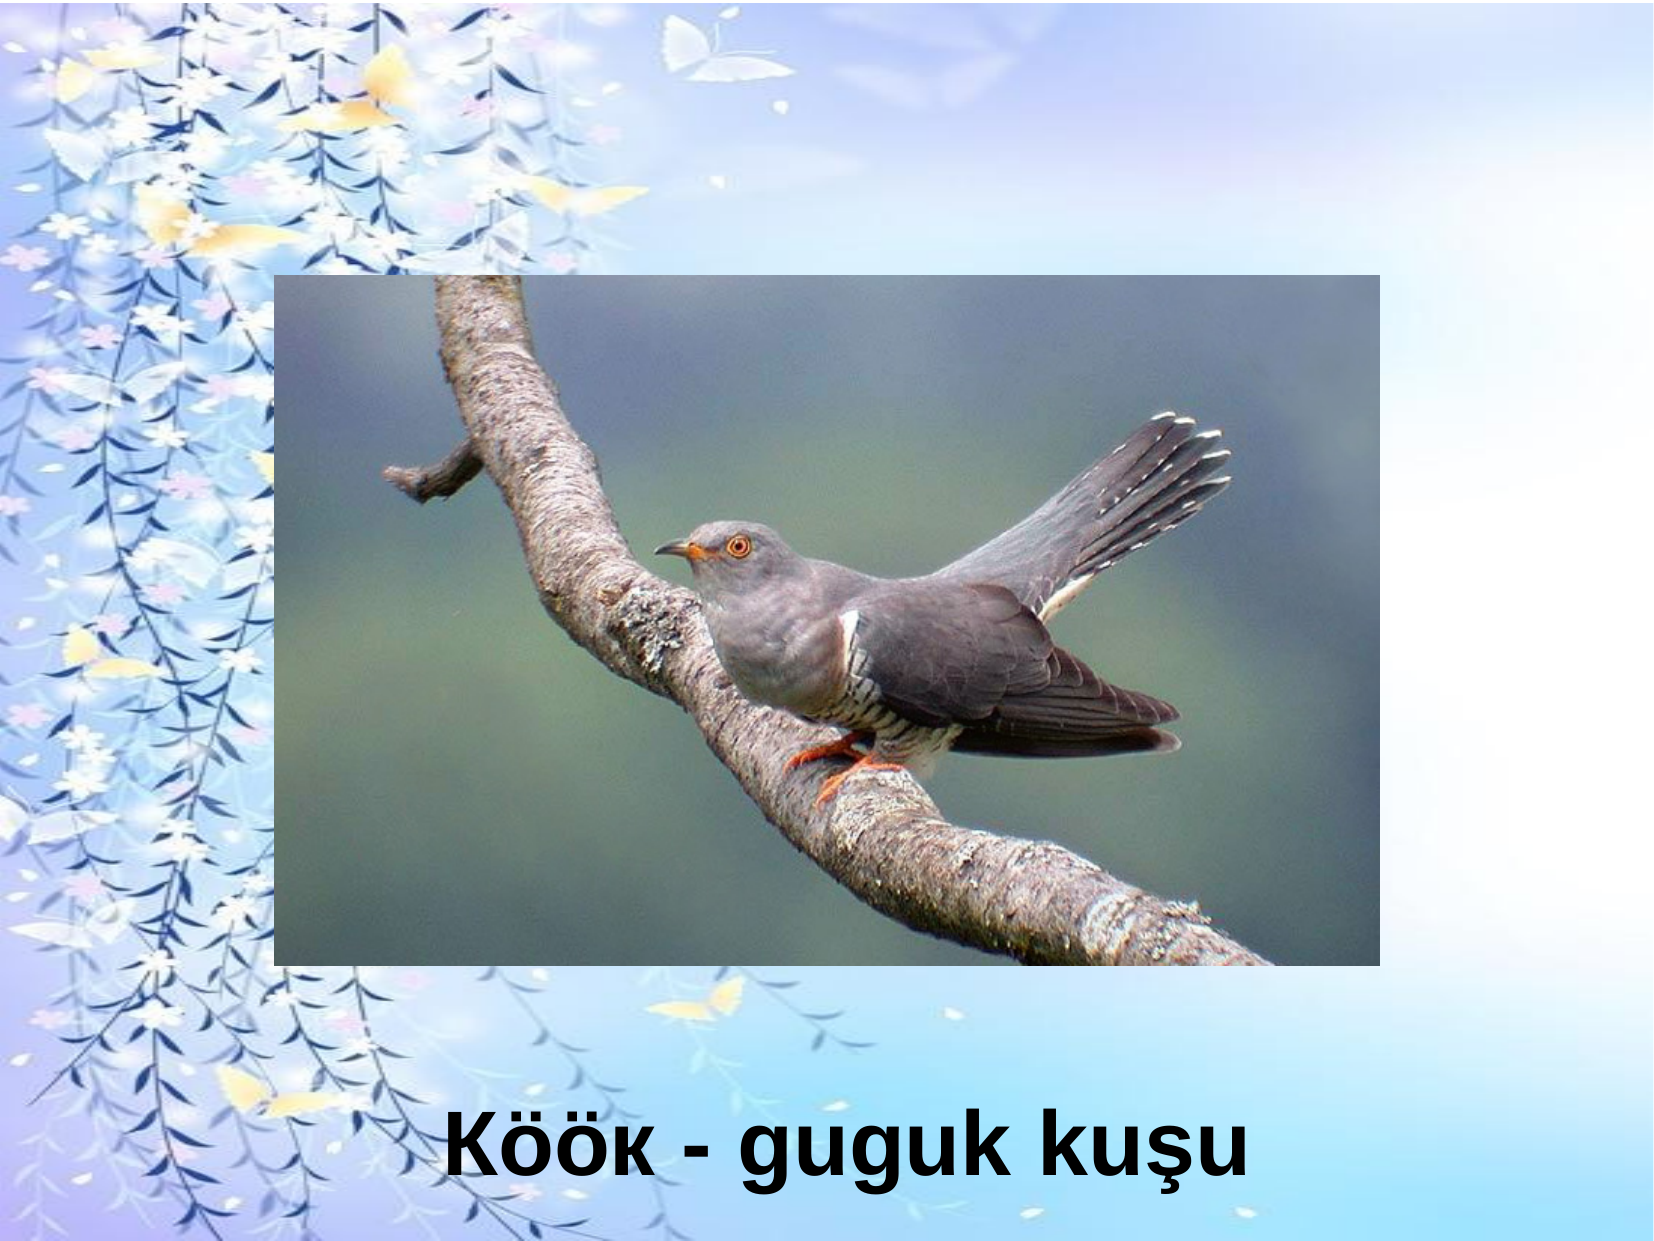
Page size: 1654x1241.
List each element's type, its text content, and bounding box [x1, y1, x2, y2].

picture [0, 3, 1654, 1241]
list Кööк - guguk kuşu [357, 1075, 1337, 1199]
